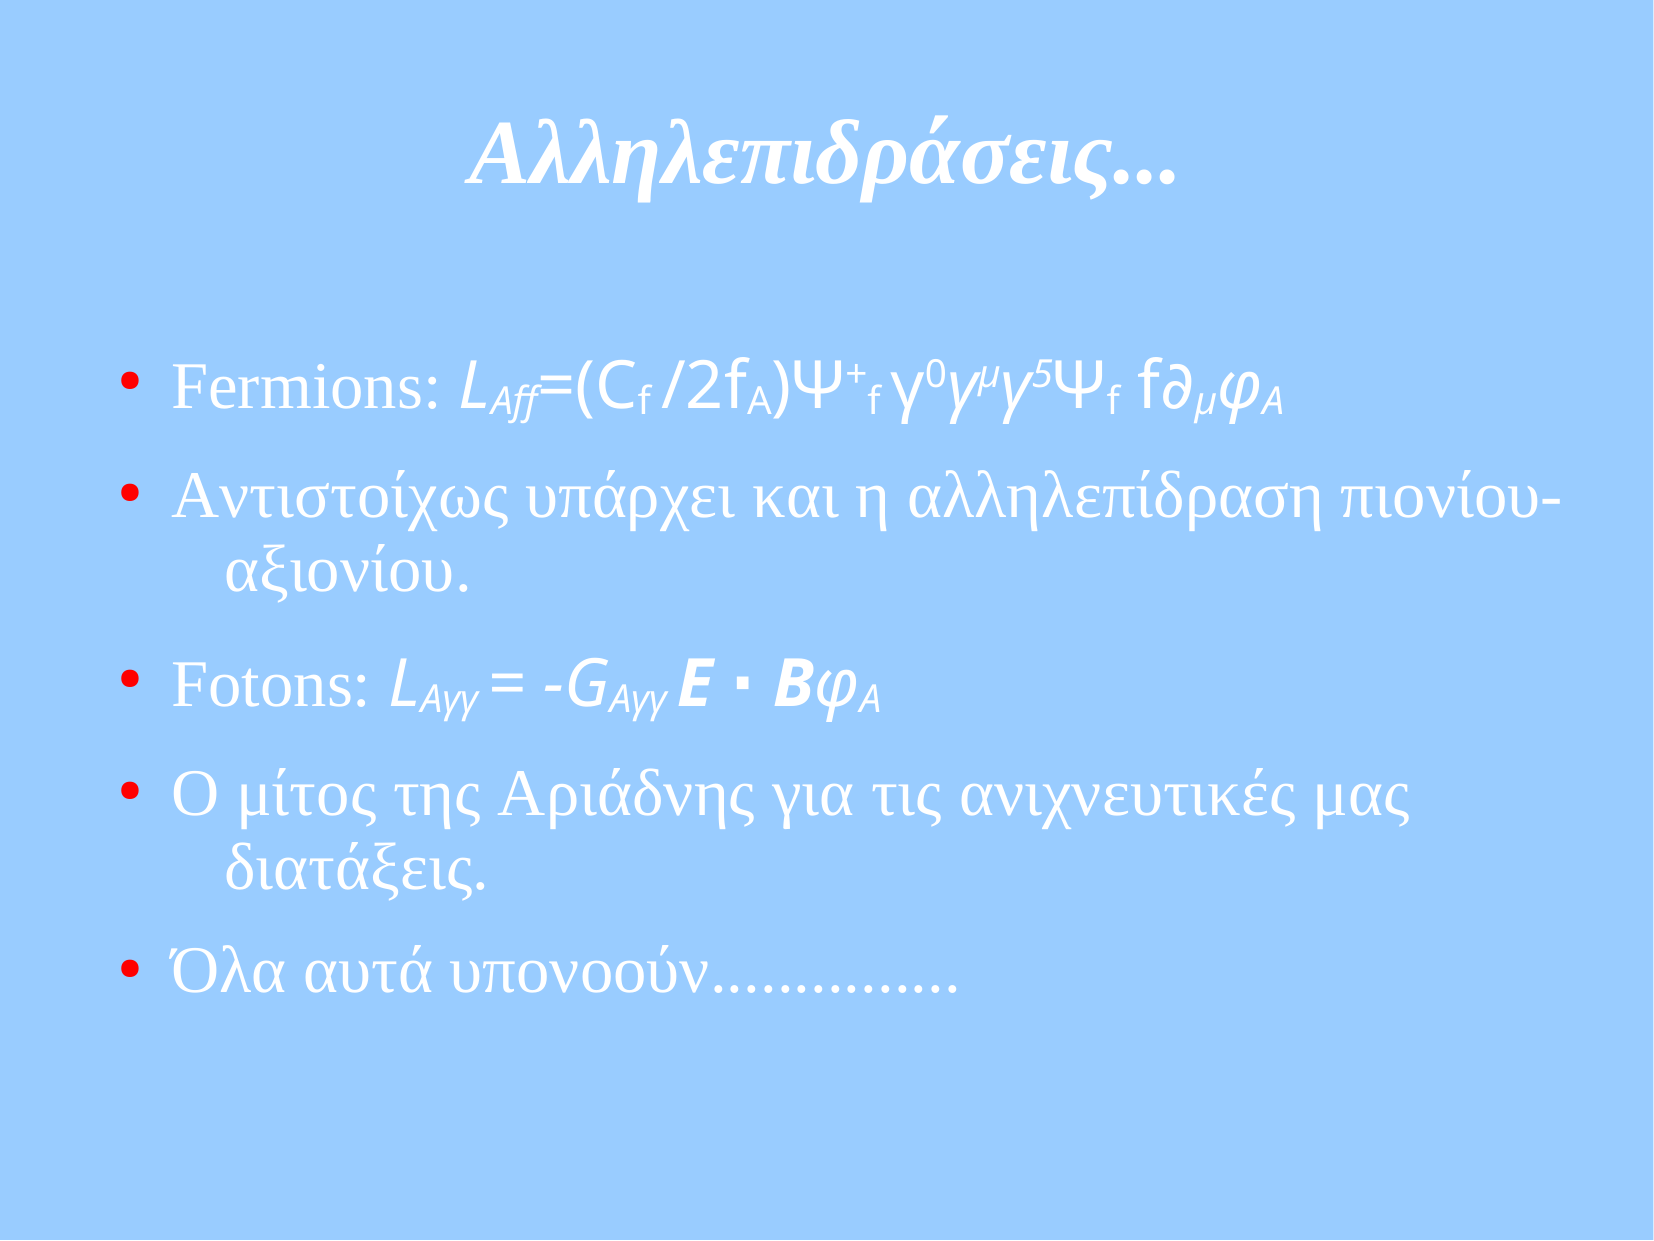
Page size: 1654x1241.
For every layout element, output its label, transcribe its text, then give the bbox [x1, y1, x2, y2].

list Fermions: LAff=(Cf /2fA)Ψ+f γ0γμγ5Ψf f∂μφA Αντιστοίχως υπάρχει και η αλληλεπίδραση πιονίου-αξιονίου. Fotons: LAγγ = -GΑγγ Ε ∙ ΒφΑ Ο μίτος της Αριάδνης για τις ανιχνευτικές μας διατάξεις. Όλα αυτά υπονοούν............... [82, 337, 1571, 1157]
title Αλληλεπιδράσεις... [82, 56, 1571, 250]
